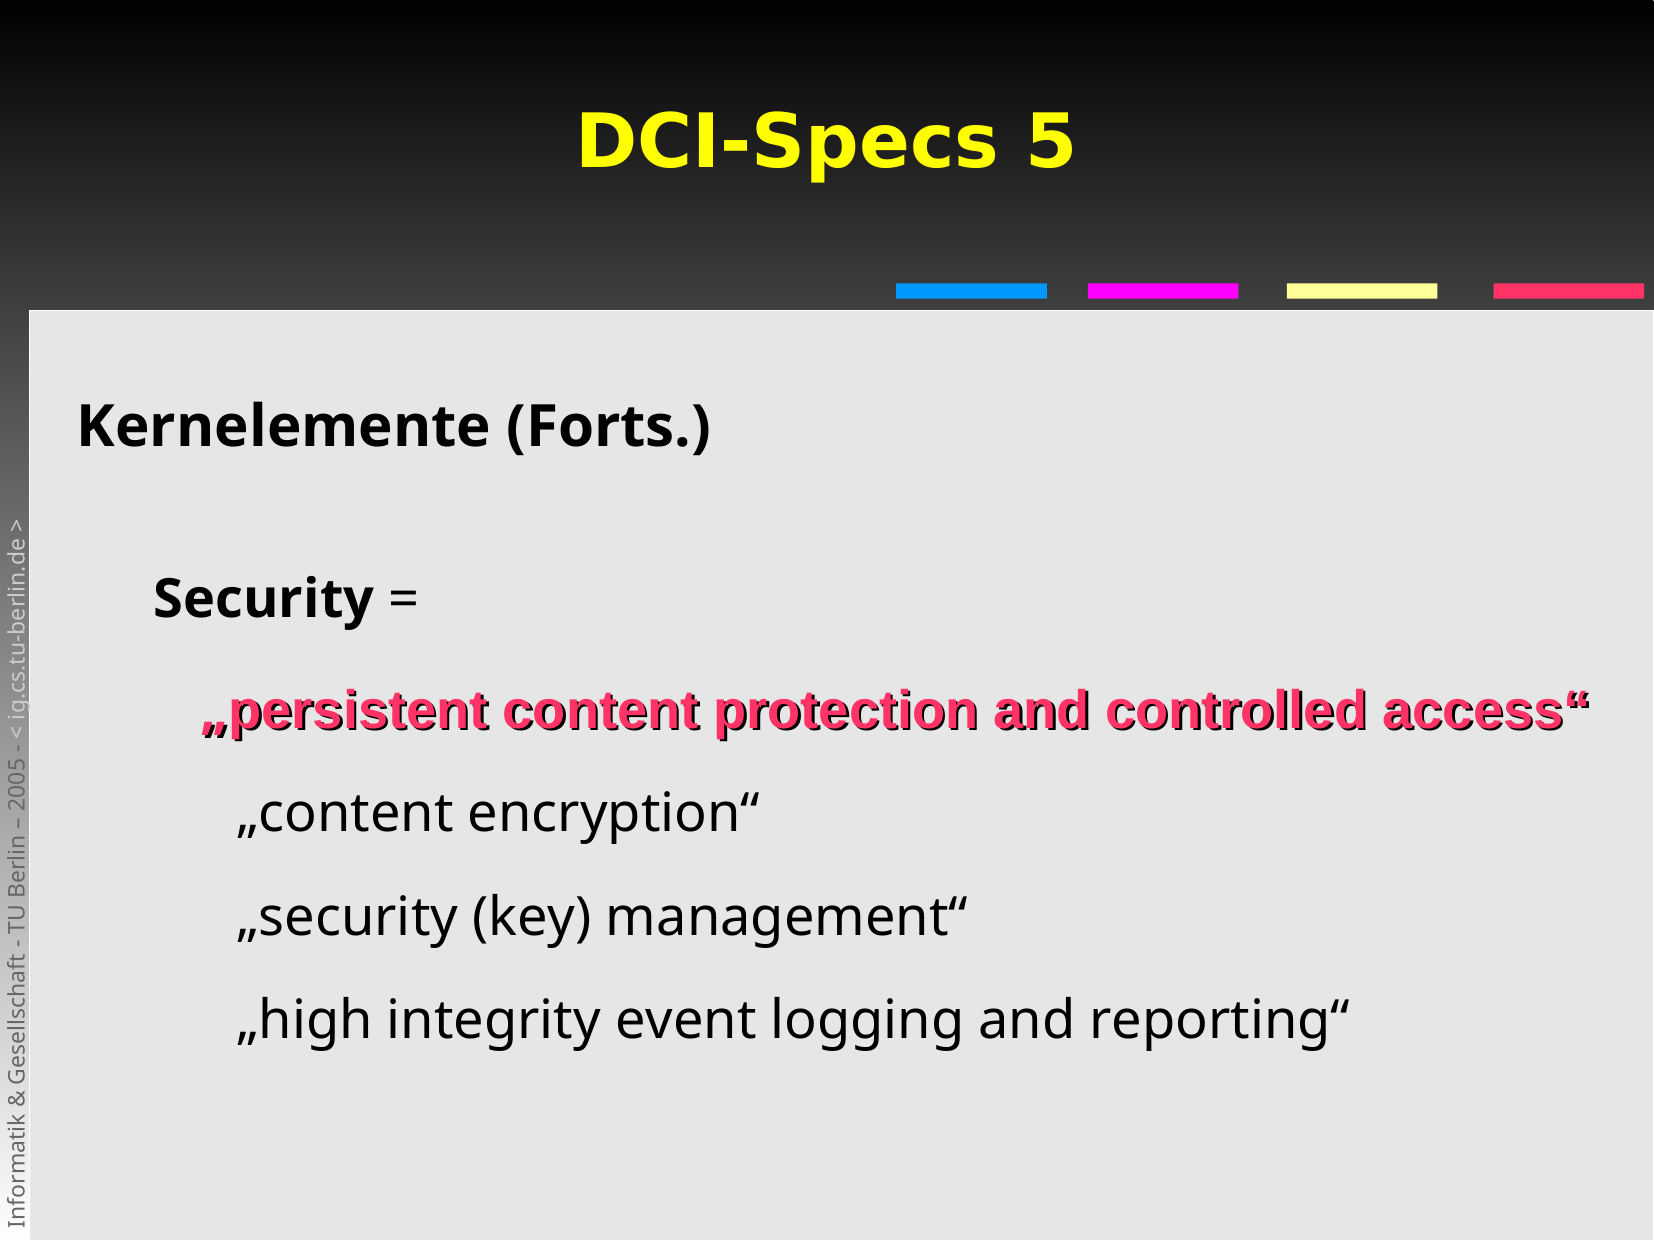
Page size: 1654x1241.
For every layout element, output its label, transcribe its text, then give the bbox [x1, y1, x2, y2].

list Kernelemente (Forts.) Security = „persistent content protection and controlled access“ „content encryption“ „security (key) management“ „high integrity event logging and reporting“ [59, 383, 1595, 1182]
title DCI-Specs 5 [88, 37, 1565, 246]
